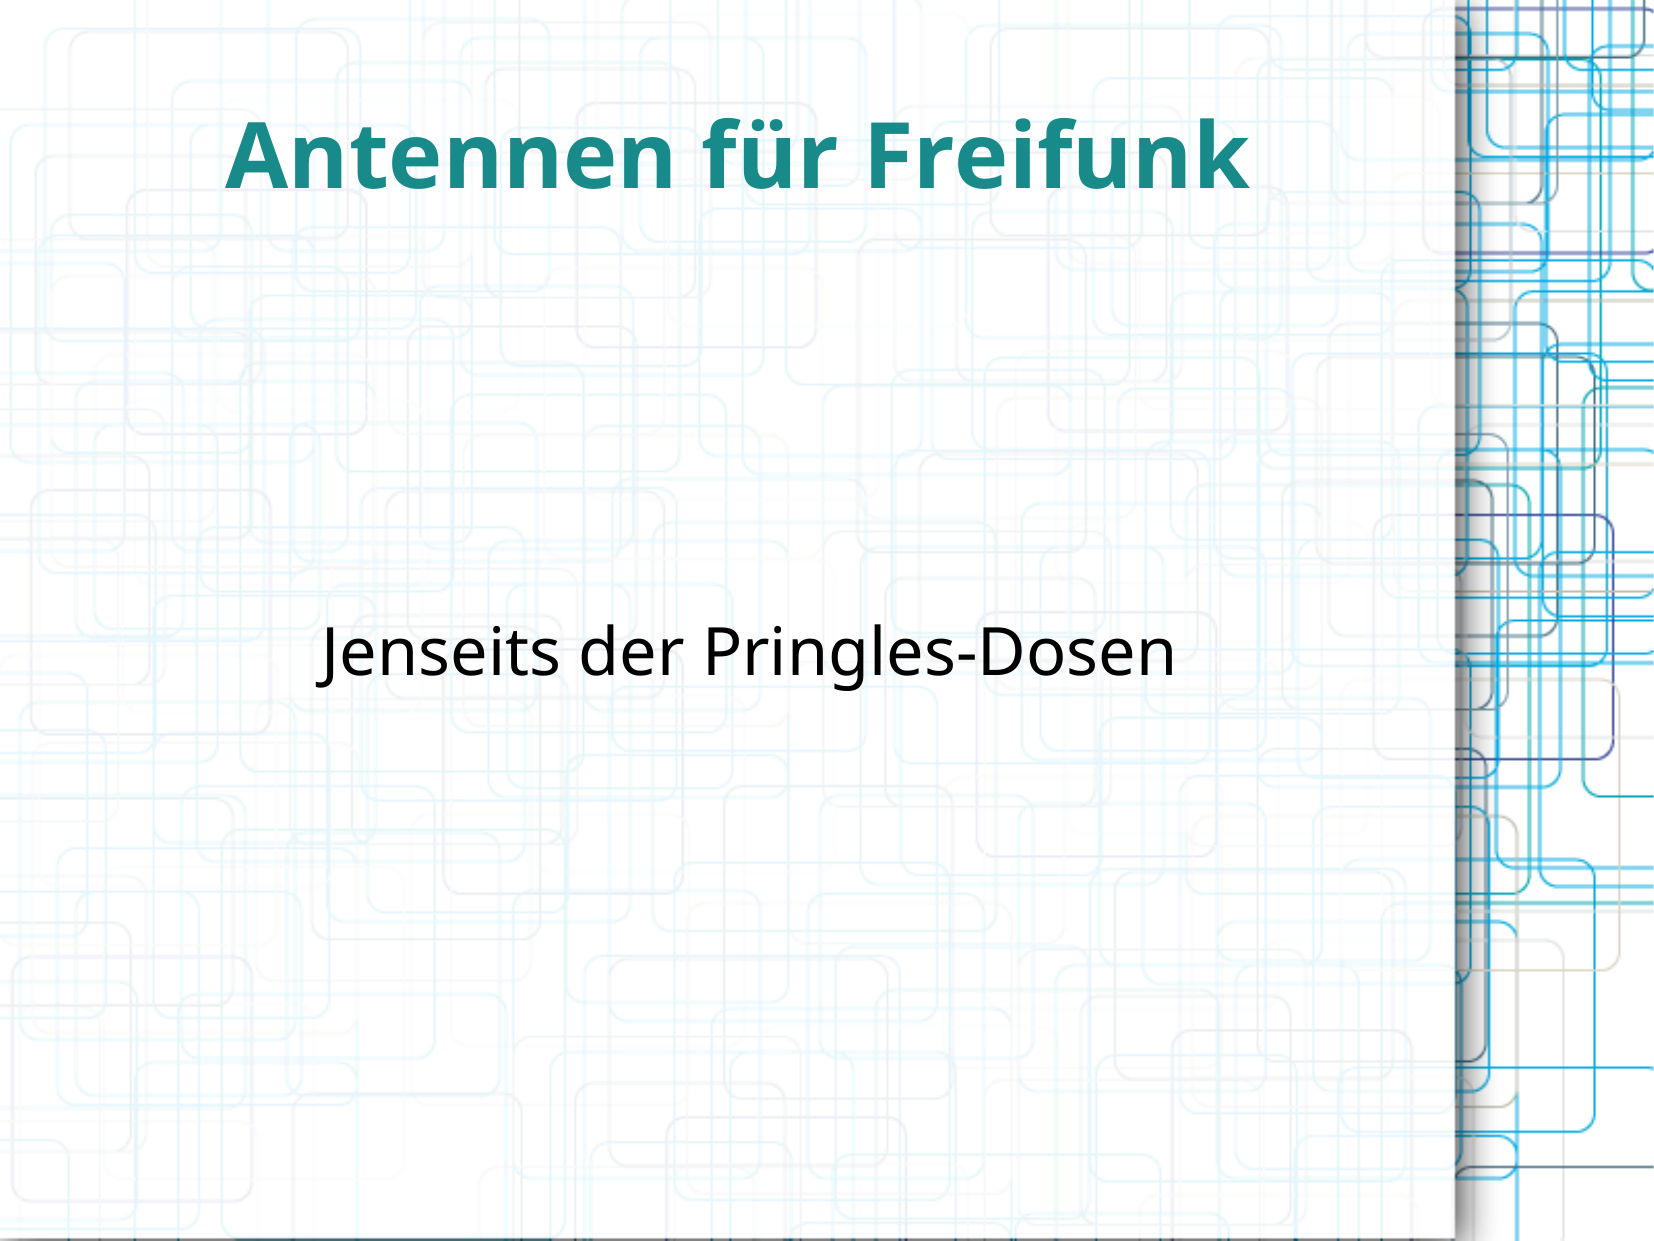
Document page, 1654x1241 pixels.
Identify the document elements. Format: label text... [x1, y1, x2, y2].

subtitle Jenseits der Pringles-Dosen [82, 290, 1418, 1010]
picture [0, 0, 1654, 1241]
title Antennen für Freifunk [59, 49, 1418, 257]
